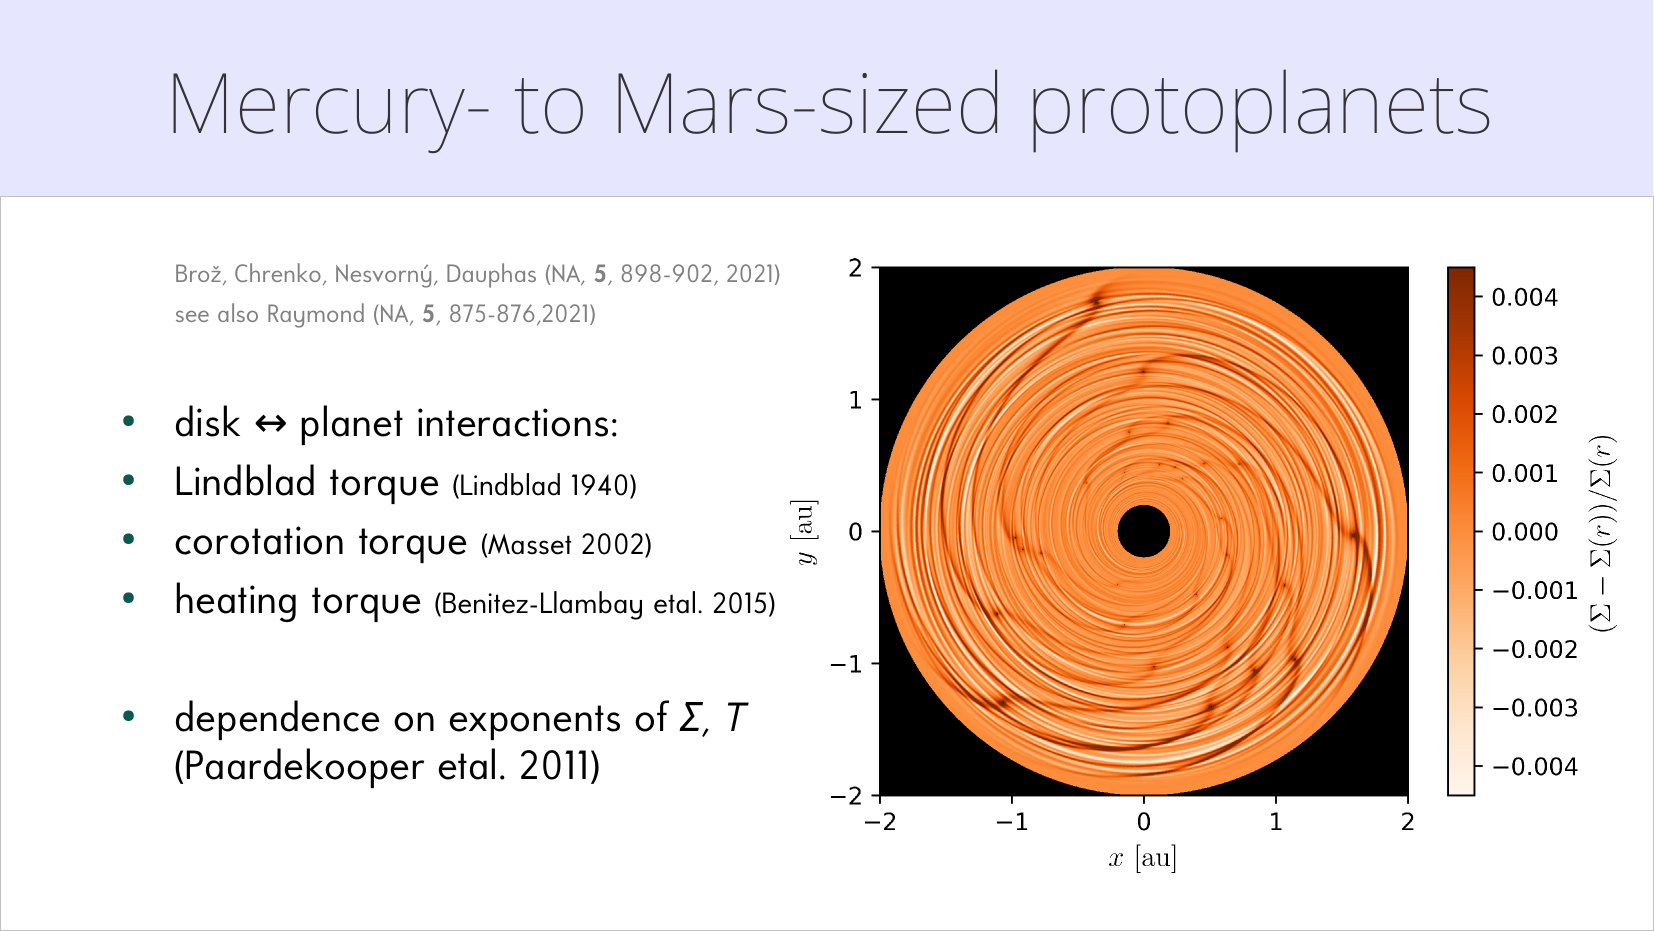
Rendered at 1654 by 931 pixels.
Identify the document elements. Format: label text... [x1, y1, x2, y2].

picture [790, 258, 1617, 873]
title Mercury- to Mars-sized protoplanets [124, 23, 1537, 179]
list Brož, Chrenko, Nesvorný, Dauphas (NA, 5, 898-902, 2021) see also Raymond (NA, 5, 875-876,2021) disk ↔ planet interactions: Lindblad torque (Lindblad 1940) corotation torque (Masset 2002) heating torque (Benitez-Llambay etal. 2015) dependence on exponents of Σ, T (Paardekooper etal. 2011) [103, 258, 811, 798]
